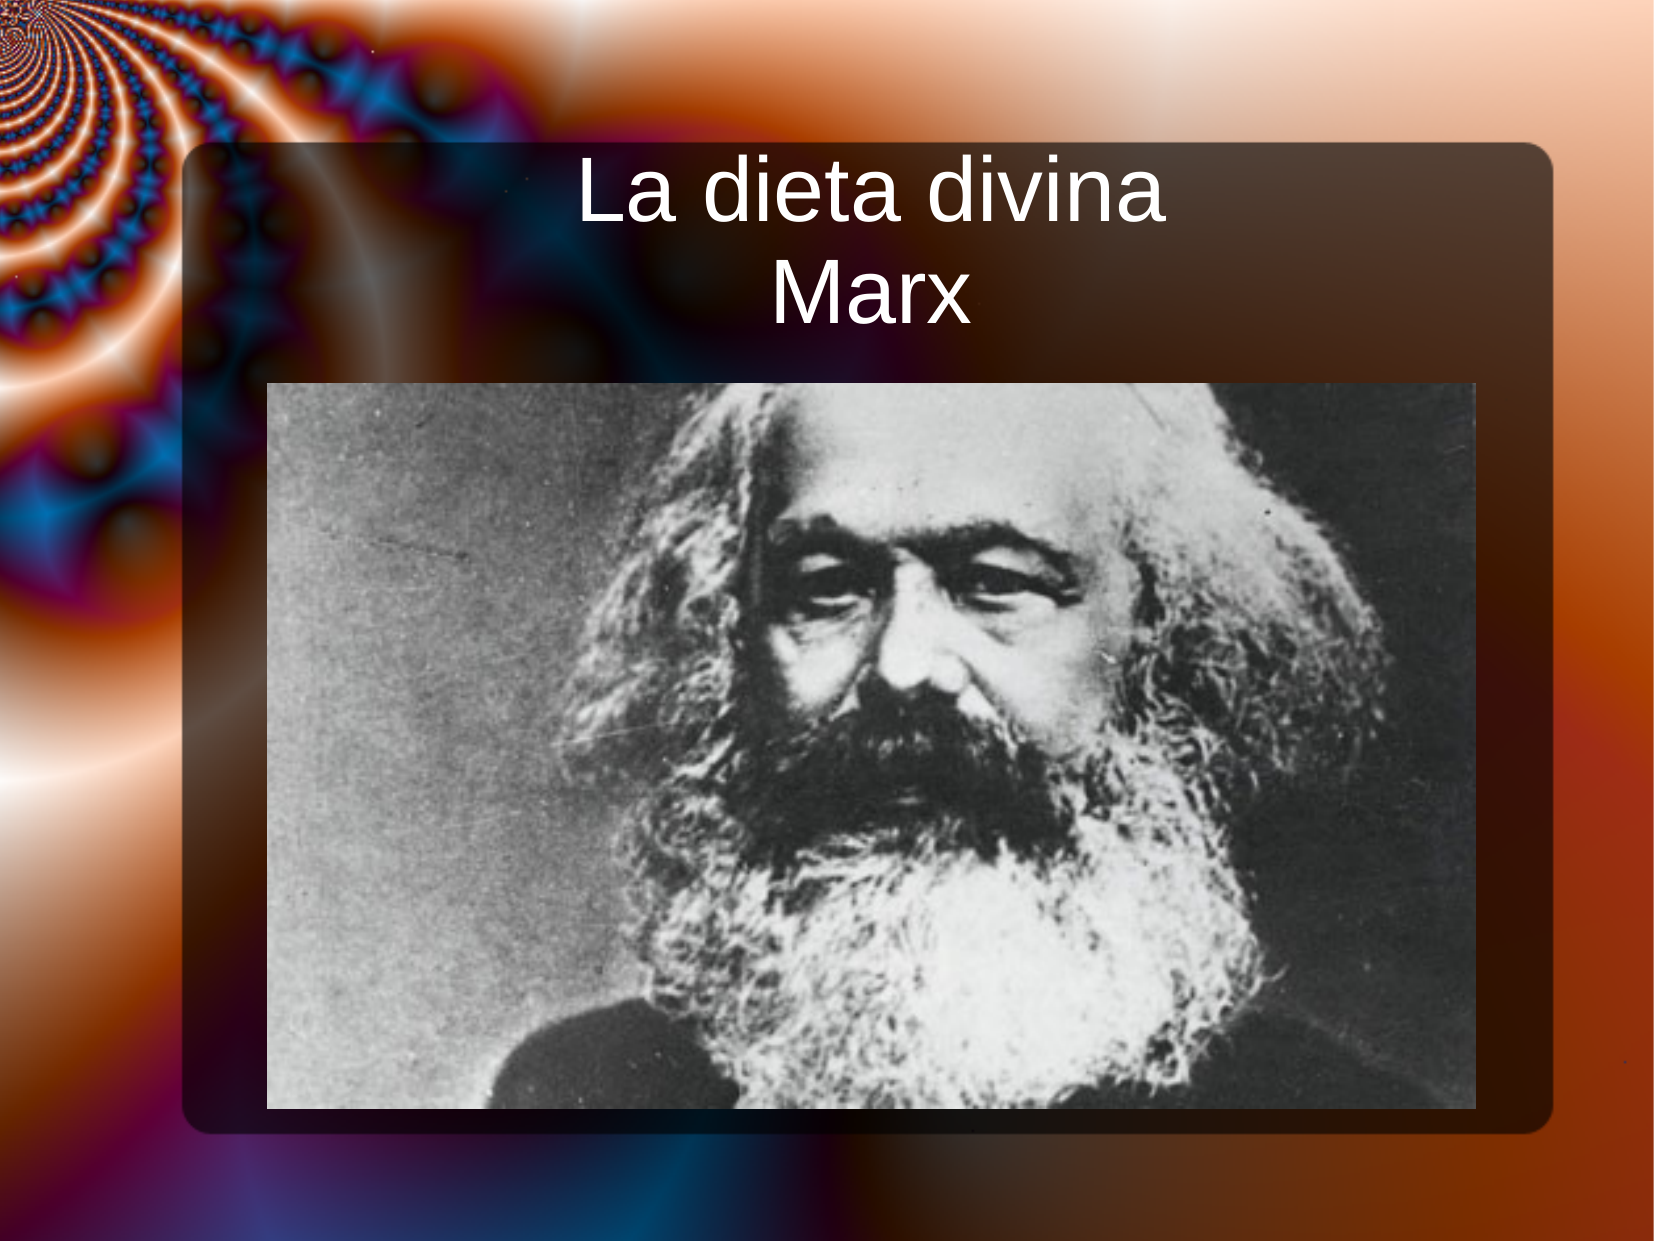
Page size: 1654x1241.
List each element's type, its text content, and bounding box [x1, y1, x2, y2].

picture [0, 0, 1654, 1241]
title La dieta divina Marx [206, 138, 1536, 344]
